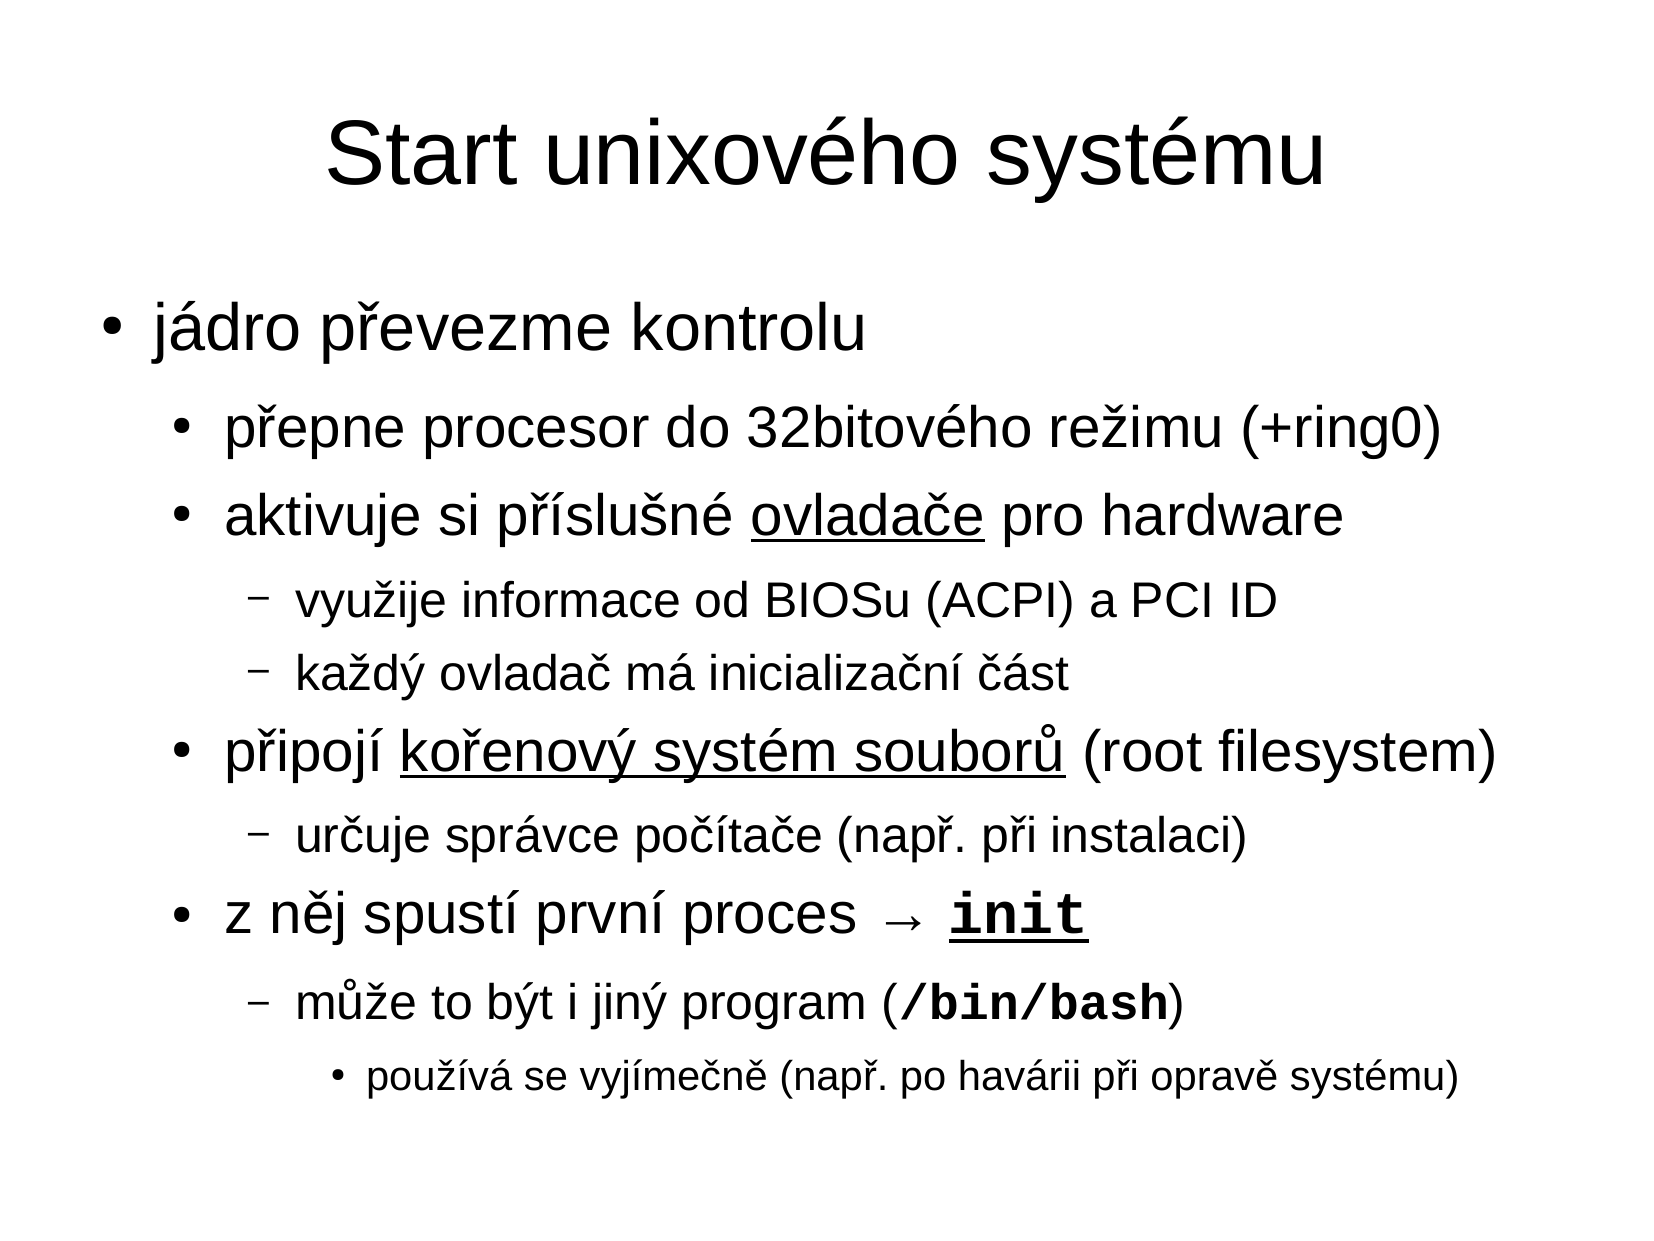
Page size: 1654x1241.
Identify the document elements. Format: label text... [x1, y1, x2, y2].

list jádro převezme kontrolu přepne procesor do 32bitového režimu (+ring0) aktivuje si příslušné ovladače pro hardware využije informace od BIOSu (ACPI) a PCI ID každý ovladač má inicializační část připojí kořenový systém souborů (root filesystem) určuje správce počítače (např. při instalaci) z něj spustí první proces → init může to být i jiný program (/bin/bash) používá se vyjímečně (např. po havárii při opravě systému) [82, 290, 1571, 1100]
title Start unixového systému [82, 56, 1571, 250]
